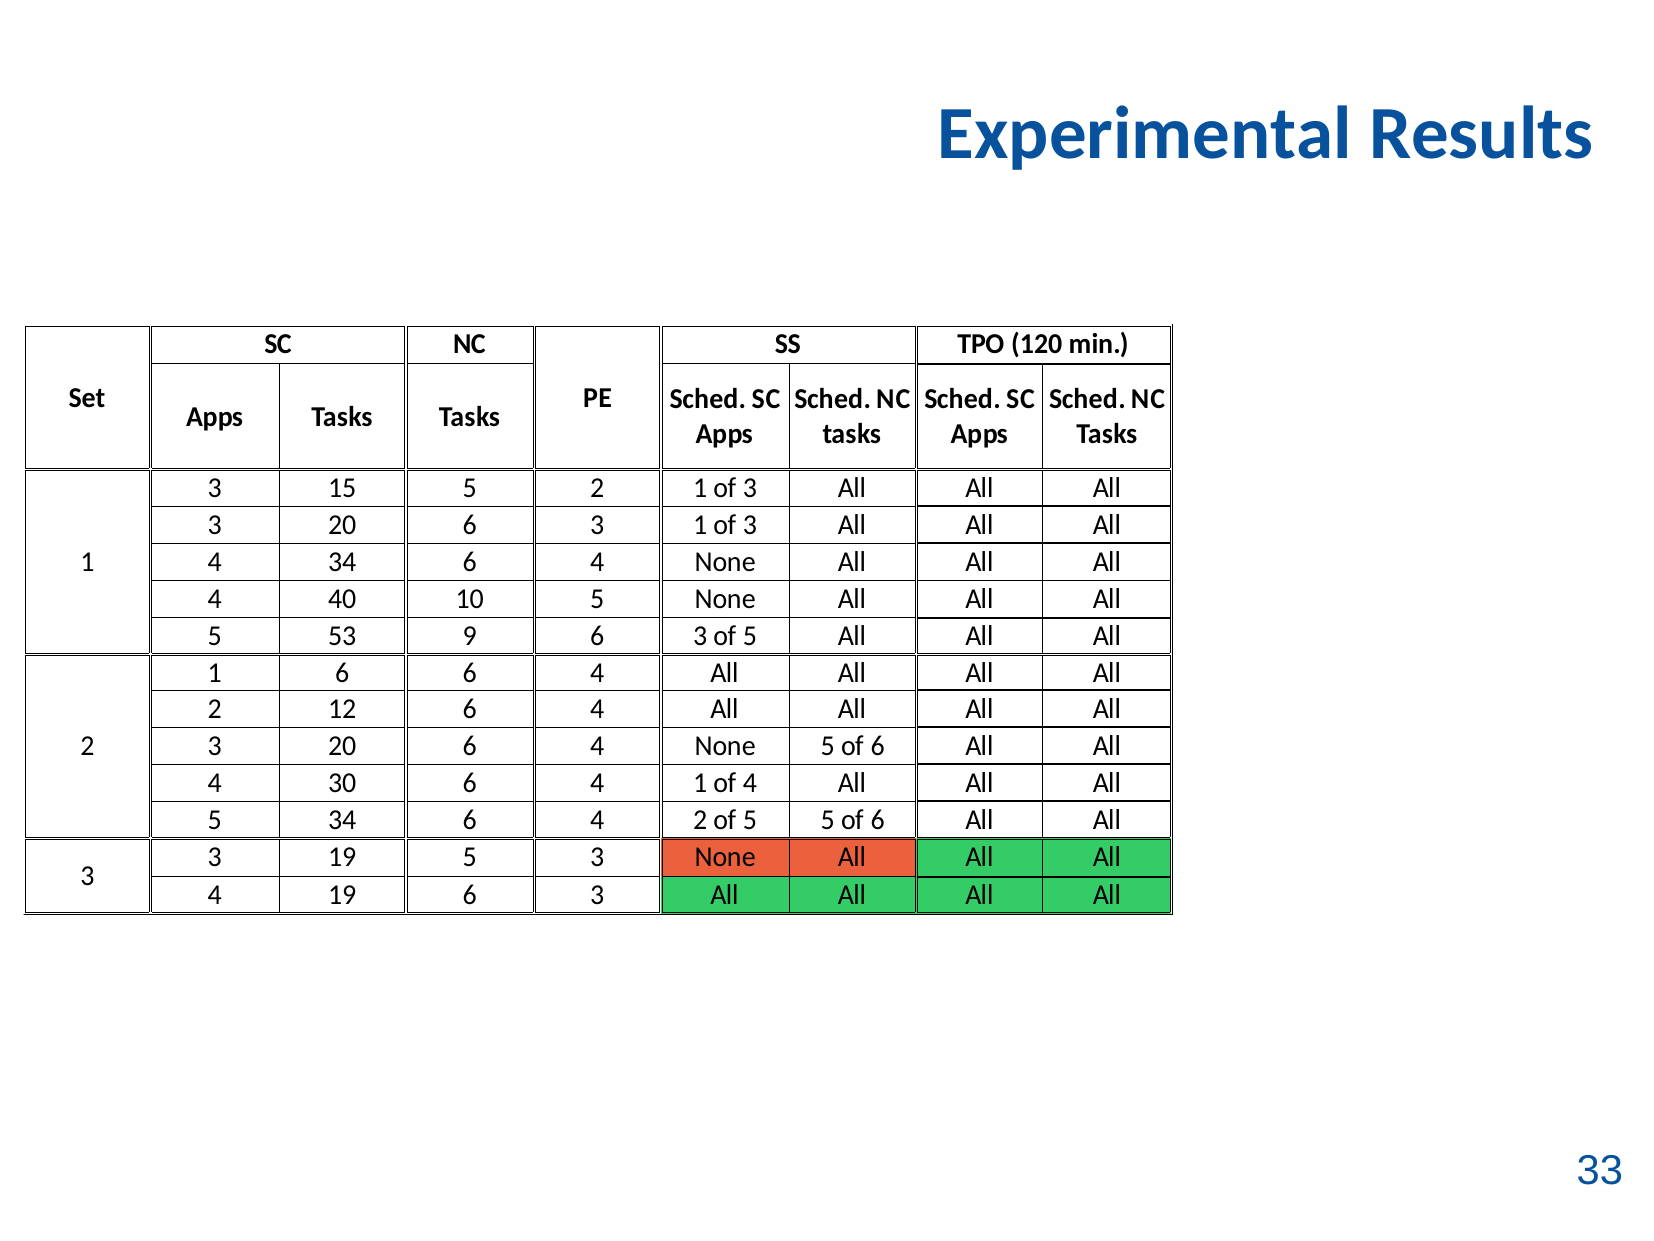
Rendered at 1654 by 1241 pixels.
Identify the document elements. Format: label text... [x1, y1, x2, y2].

chart [23, 324, 1625, 1231]
title Experimental Results [0, 0, 1595, 178]
